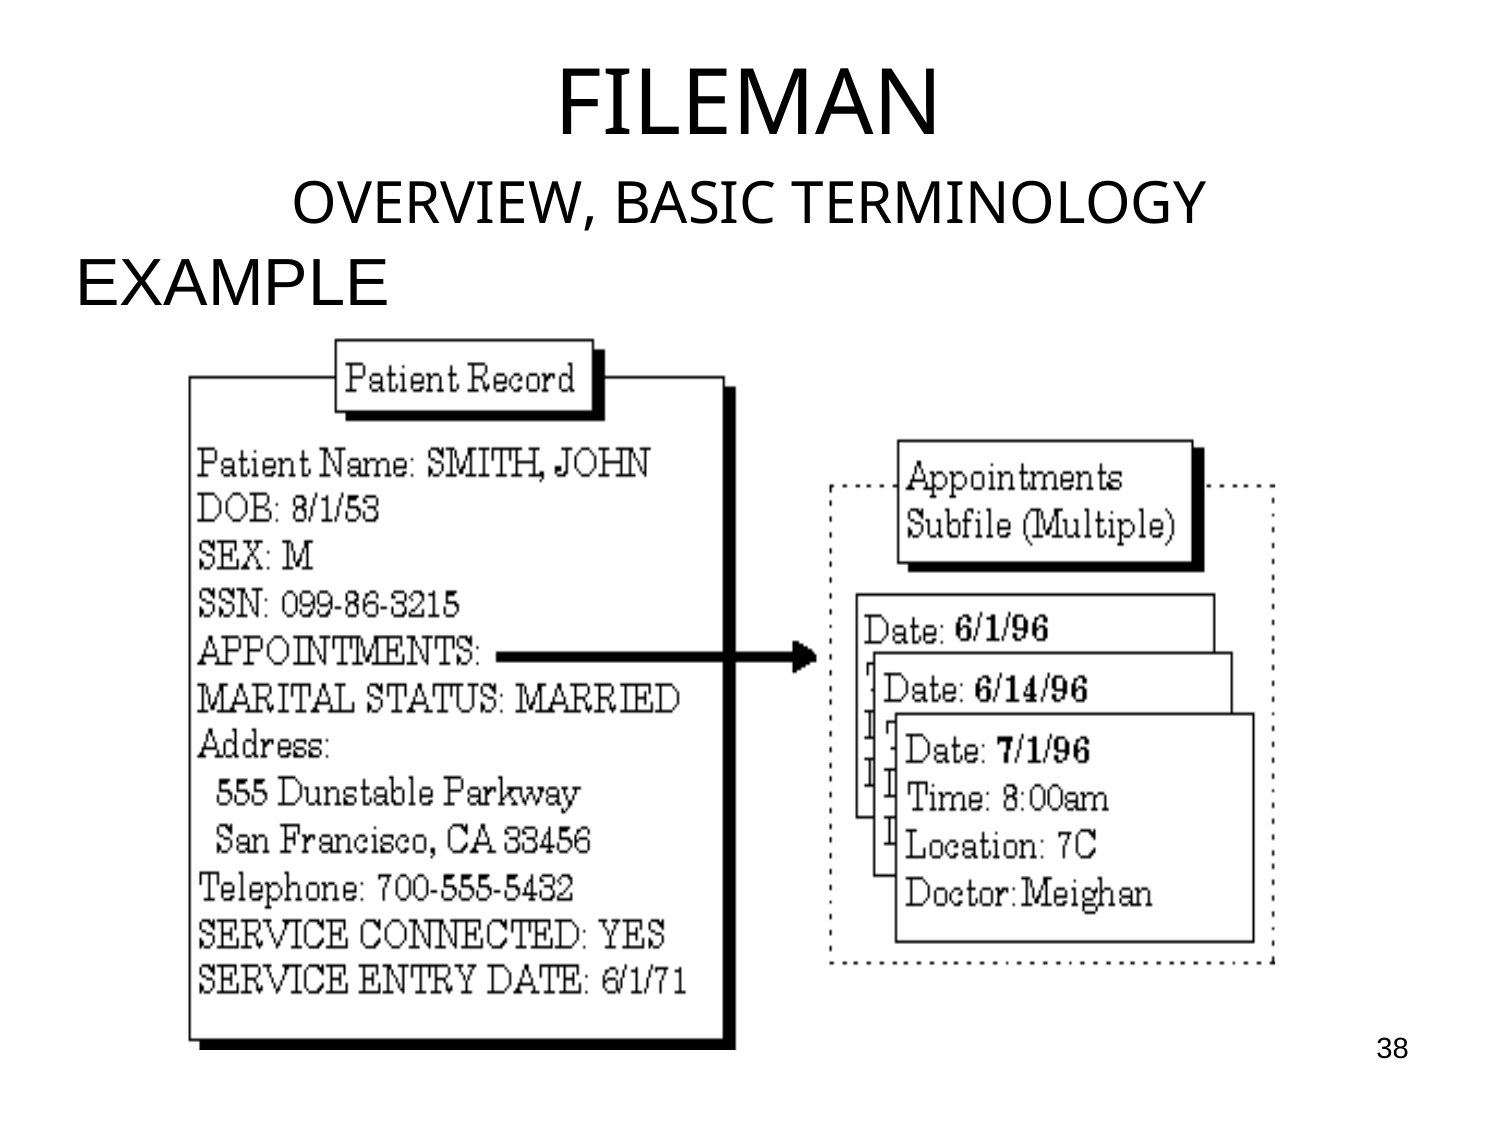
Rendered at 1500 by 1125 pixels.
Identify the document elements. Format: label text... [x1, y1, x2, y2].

title FILEMAN OVERVIEW, BASIC TERMINOLOGY [75, 32, 1424, 245]
list EXAMPLE [75, 262, 1424, 1051]
picture [187, 337, 1276, 1051]
